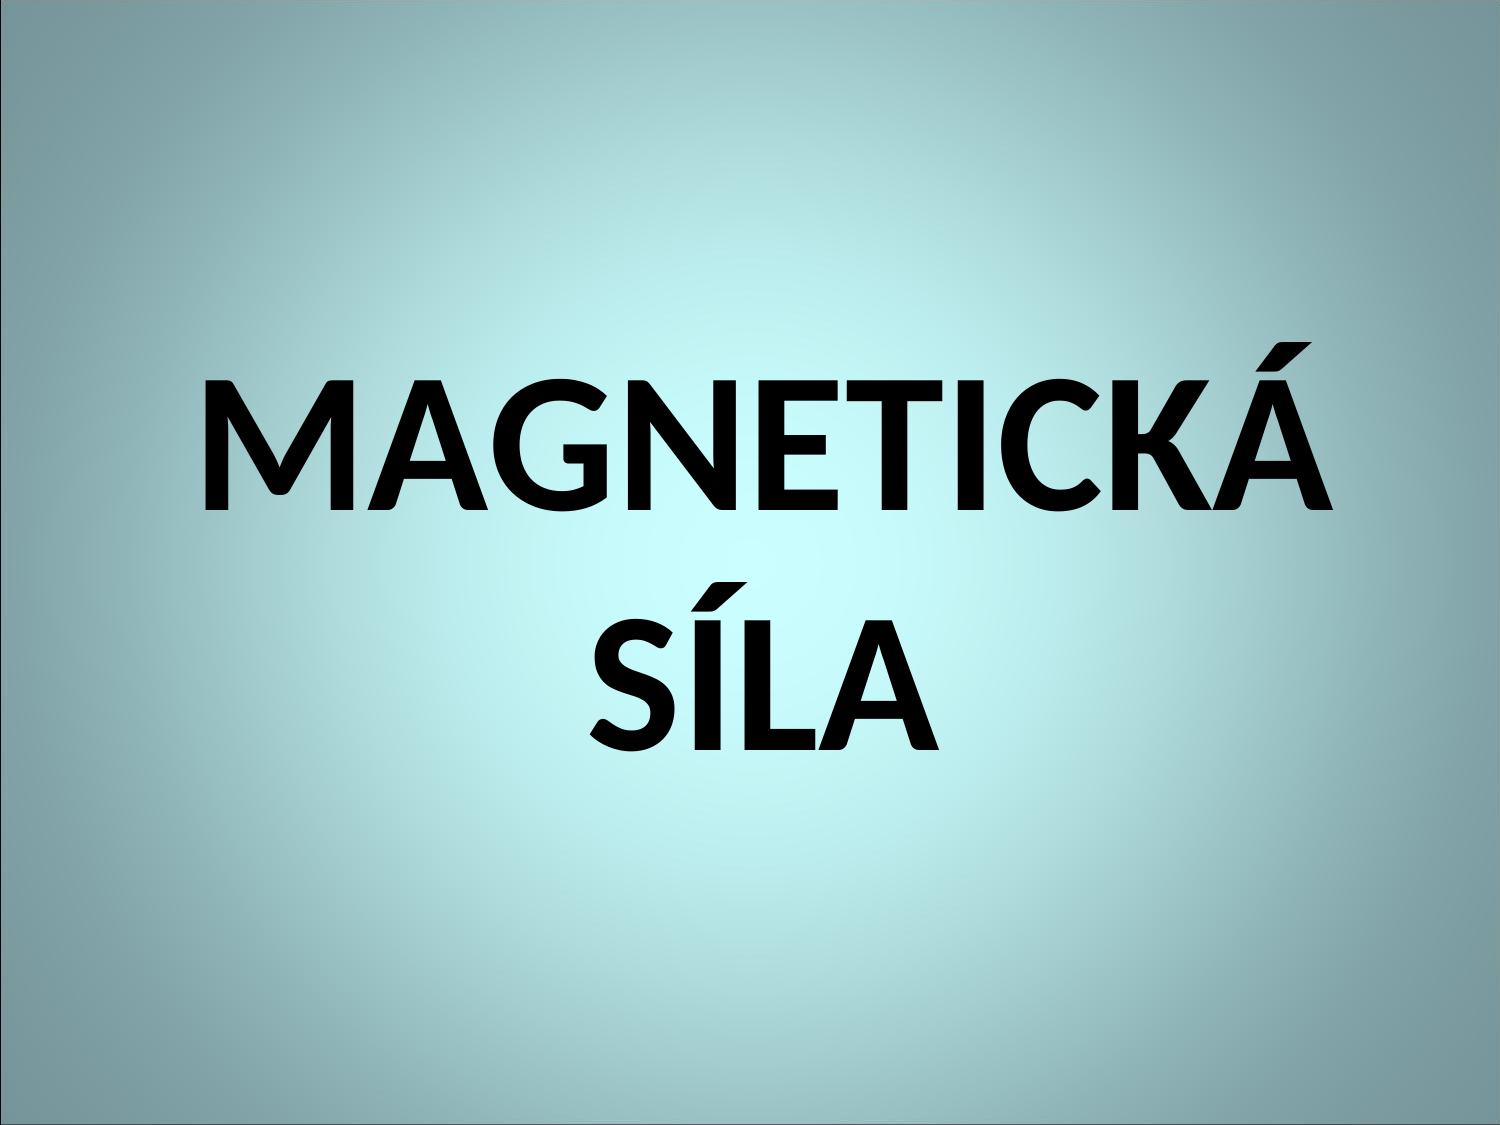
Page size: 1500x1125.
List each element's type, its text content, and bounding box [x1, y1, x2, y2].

picture [0, 0, 1500, 1125]
title MAGNETICKÁ SÍLA [88, 302, 1439, 798]
